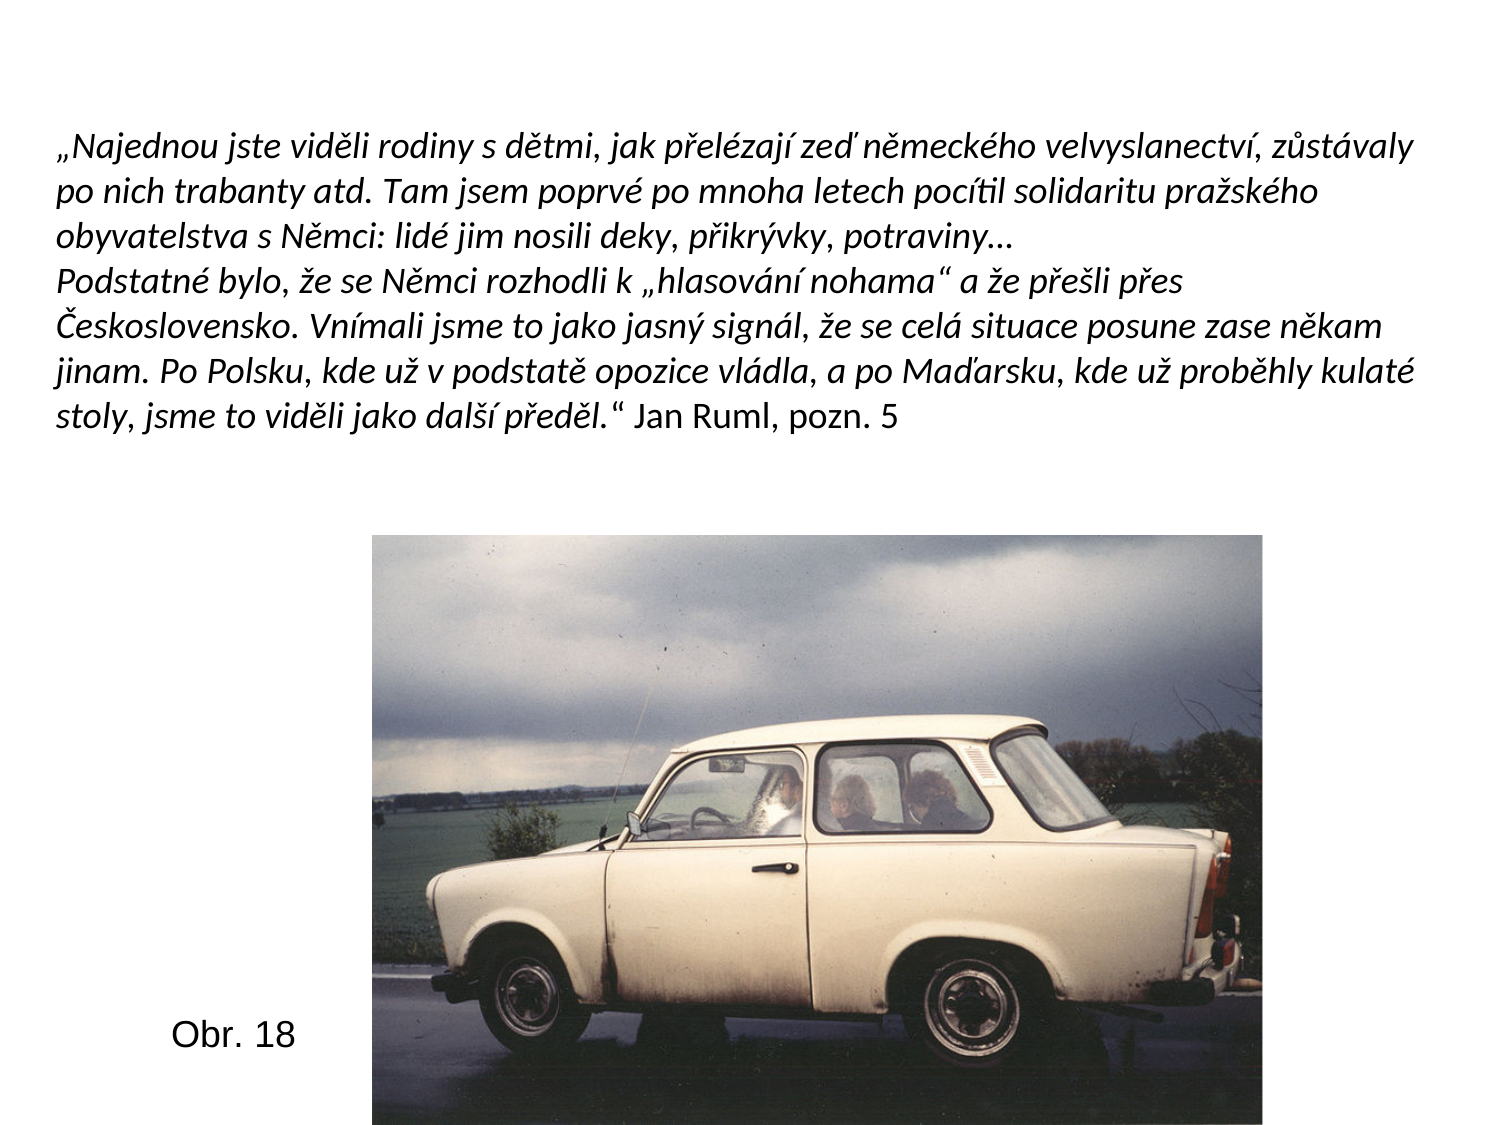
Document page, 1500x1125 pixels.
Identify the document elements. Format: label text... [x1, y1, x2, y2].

picture [372, 535, 1263, 1125]
text_box Obr. 18 [156, 1002, 311, 1064]
text_box „Najednou jste viděli rodiny s dětmi, jak přelézají zeď německého velvyslanectví, zůstávaly po nich trabanty atd. Tam jsem poprvé po mnoha letech pocítil solidaritu pražského obyvatelstva s Němci: lidé jim nosili deky, přikrývky, potraviny… Podstatné bylo, že se Němci rozhodli k „hlasování nohama“ a že přešli přes Československo. Vnímali jsme to jako jasný signál, že se celá situace posune zase někam jinam. Po Polsku, kde už v podstatě opozice vládla, a po Maďarsku, kde už proběhly kulaté stoly, jsme to viděli jako další předěl.“ Jan Ruml, pozn. 5 [41, 113, 1447, 444]
